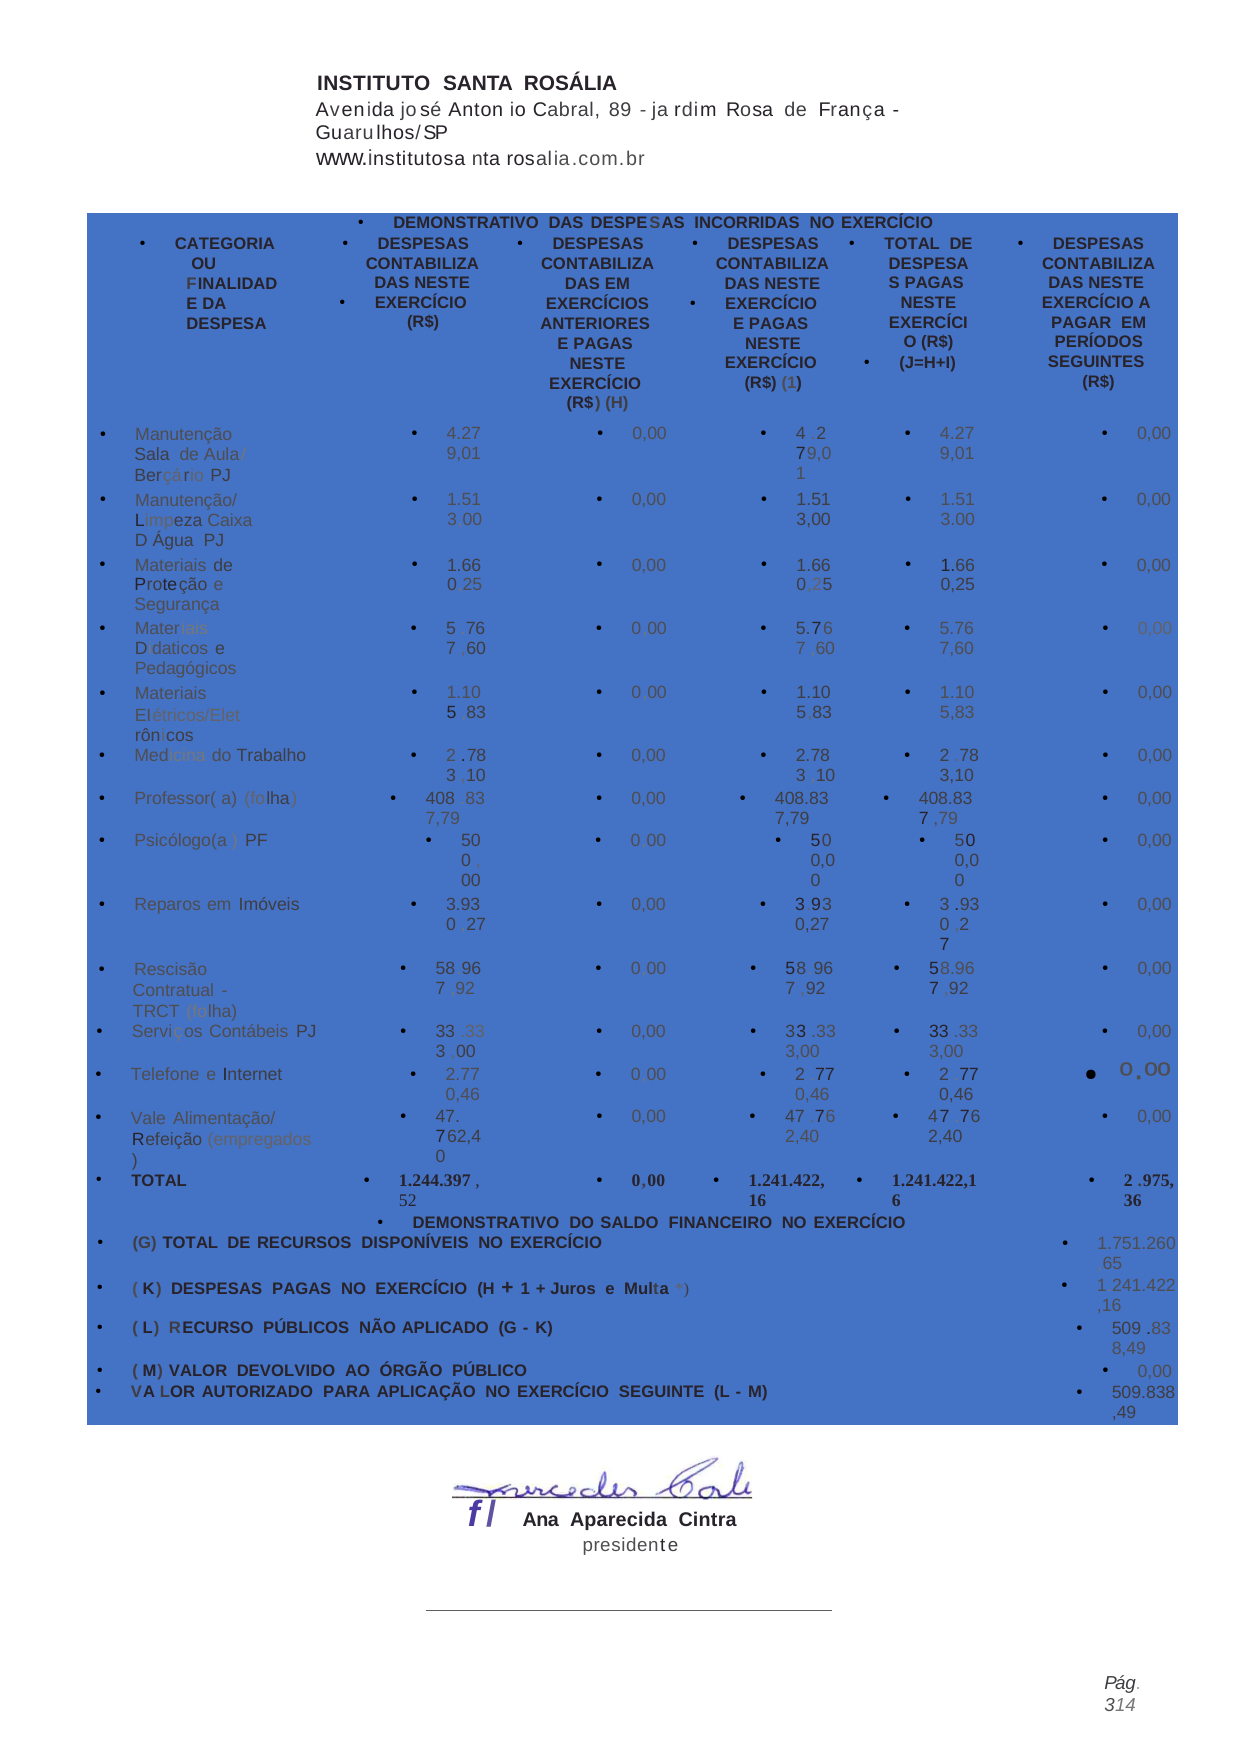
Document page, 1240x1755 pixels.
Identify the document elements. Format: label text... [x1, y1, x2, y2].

table_cell 0,00 [982, 831, 1178, 895]
table_cell 408.837,79 [669, 788, 837, 831]
table_cell 0,00 [982, 424, 1178, 489]
table_cell 2 .783 ,10 [320, 746, 487, 788]
table_cell 0,00 [982, 619, 1178, 683]
table_cell 2 .770,46 [837, 1064, 982, 1107]
table_cell 0,00 [487, 1064, 669, 1107]
table_cell 2.783 ,10 [669, 746, 837, 788]
table_cell 0,00 [487, 788, 669, 831]
table_cell Serviços Contábeis PJ [87, 1022, 320, 1064]
table_cell 3.930 ,27 [320, 895, 487, 959]
table_cell 0,00 [982, 895, 1178, 959]
table_cell 0,00 [982, 555, 1178, 619]
table_cell 1.513,00 [320, 489, 487, 555]
table_cell 1.105 ,83 [320, 683, 487, 746]
table_cell 58.967 ,92 [669, 959, 837, 1022]
text_box f/ Ana Aparecida Cintra presidente [465, 1490, 739, 1553]
table_cell 408 .837,79 [320, 788, 487, 831]
table_cell Materiais EIétricos/Elet rônicos [87, 683, 320, 746]
table_cell 1.751.260,65 [982, 1233, 1178, 1276]
table_cell 5 .767 ,60 [320, 619, 487, 683]
table_cell 2.770,46 [320, 1064, 487, 1107]
table_cell ( L) RECURSO PÚBLICOS NÃO APLICADO (G - K) [87, 1319, 982, 1361]
table_cell 0,00 [982, 746, 1178, 788]
table_cell 0,00 [982, 489, 1178, 555]
table_cell DESPESAS CONTABILIZADAS NESTE EXERCÍCIO (R$) [320, 233, 487, 424]
table_cell Manutenção/ Limpeza Caixa D Água PJ [87, 489, 320, 555]
table_cell 1.660,25 [320, 555, 487, 619]
table_cell DESPESAS CONTABILIZADAS NESTE EXERCÍCIO E PAGAS NESTE EXERCÍCIO (R$) (1) [669, 233, 837, 424]
table_cell 1.241.422,16 [982, 1276, 1178, 1319]
table_cell 0,00 [982, 1107, 1178, 1171]
table_cell Materiais de Proteção e Segurança [87, 555, 320, 619]
table_cell 1.660,25 [669, 555, 837, 619]
table_cell 1.105,83 [669, 683, 837, 746]
table_cell 509 .838,49 [982, 1319, 1178, 1361]
table_cell 33 .333,00 [669, 1022, 837, 1064]
table_cell 0,00 [487, 619, 669, 683]
table_cell 509.838,49 [982, 1382, 1178, 1425]
table_cell Vale Alimentação/ Refeição (empregados ) [87, 1107, 320, 1171]
table_cell 0,00 [982, 1361, 1178, 1382]
table_cell 0,00 [487, 555, 669, 619]
table_cell TOTAL DE DESPESAS PAGAS NESTE EXERCÍCIO (R$) (J=H+I) [837, 233, 982, 424]
table_cell 5.767,60 [837, 619, 982, 683]
table_cell 0,00 [487, 1022, 669, 1064]
table_cell 47 .762,40 [837, 1107, 982, 1171]
table_cell 0,00 [487, 489, 669, 555]
table_cell º·ºº [982, 1064, 1178, 1107]
table_cell 0,00 [487, 1107, 669, 1171]
table_cell Medicina do Trabalho [87, 746, 320, 788]
table_cell VA LOR AUTORIZADO PARA APLICAÇÃO NO EXERCÍCIO SEGUINTE (L - M) [87, 1382, 982, 1425]
table_cell DEMONSTRATIVO DO SALDO FINANCEIRO NO EXERCÍCIO [87, 1213, 1178, 1233]
text_box Pág. 314 [1102, 1670, 1171, 1694]
table_cell 5.767 ,60 [669, 619, 837, 683]
table_cell 2 .975,36 [982, 1171, 1178, 1213]
table_cell 33 .333 ,00 [320, 1022, 487, 1064]
table_cell 0,00 [487, 831, 669, 895]
table_cell Manutenção Sala de Aula/ Berçário PJ [87, 424, 320, 489]
table_cell 500,00 [669, 831, 837, 895]
text_box [452, 1456, 752, 1500]
table_cell 2 .770,46 [669, 1064, 837, 1107]
table_cell 1.241.422,16 [837, 1171, 982, 1213]
table_cell 2 .783,10 [837, 746, 982, 788]
table_cell 47. 762,40 [320, 1107, 487, 1171]
table_cell 3.930,27 [669, 895, 837, 959]
table_header DEMONSTRATIVO DAS DESPESAS INCORRIDAS NO EXERCÍCIO [87, 213, 1178, 233]
table_cell 0,00 [982, 959, 1178, 1022]
table_cell 0,00 [487, 895, 669, 959]
table_cell Psicólogo(a ) PF [87, 831, 320, 895]
table_cell Materiais Didaticos e Pedagógicos [87, 619, 320, 683]
table_cell Telefone e Internet [87, 1064, 320, 1107]
table_cell 500 ,00 [320, 831, 487, 895]
table_cell TOTAL [87, 1171, 320, 1213]
table_cell 3 .930 ,2 7 [837, 895, 982, 959]
table_cell 0,00 [982, 788, 1178, 831]
text_box INSTITUTO SANTA ROSÁLIA Avenida josé Anton io Cabral, 89 - ja rdim Rosa de França - Guarulhos/SP www. institutosa nta rosalia.com.br [313, 69, 1031, 148]
table_cell 1.241.422, 16 [669, 1171, 837, 1213]
table_cell 4.279,01 [837, 424, 982, 489]
table_cell 47 .762,40 [669, 1107, 837, 1171]
table_cell 58.967 ,92 [320, 959, 487, 1022]
table_cell Professor( a) (folha) [87, 788, 320, 831]
table_cell 4 .2 79,01 [669, 424, 837, 489]
table_cell ( M) VALOR DEVOLVIDO AO ÓRGÃO PÚBLICO [87, 1361, 982, 1382]
table_cell 1.244.397 ,52 [320, 1171, 487, 1213]
table_cell 33 .333,00 [837, 1022, 982, 1064]
table_cell 0,00 [487, 424, 669, 489]
table_cell 4.279,01 [320, 424, 487, 489]
table_cell DESPESAS CONTABILIZADAS EM EXERCÍCIOS ANTERIORES E PAGAS NESTE EXERCÍCIO (R$) (H) [487, 233, 669, 424]
table_cell 0,00 [487, 959, 669, 1022]
table_cell 58.967 ,92 [837, 959, 982, 1022]
table_cell 1.513.00 [837, 489, 982, 555]
table_cell 1.660,25 [837, 555, 982, 619]
table_cell 0,00 [982, 1022, 1178, 1064]
table_cell DESPESAS CONTABILIZADAS NESTE EXERCÍCIO A PAGAR EM PERÍODOS SEGUINTES (R$) [982, 233, 1178, 424]
table_cell CATEGORIA OU FINALIDADE DA DESPESA [87, 233, 320, 424]
table_cell 0,00 [487, 746, 669, 788]
table_cell Rescisão Contratual - TRCT (folha) [87, 959, 320, 1022]
table_cell 0,00 [982, 683, 1178, 746]
table_cell (G) TOTAL DE RECURSOS DISPONÍVEIS NO EXERCÍCIO [87, 1233, 982, 1276]
table_cell Reparos em Imóveis [87, 895, 320, 959]
table_cell 1.105,83 [837, 683, 982, 746]
table_cell 0,00 [487, 1171, 669, 1213]
table_cell 0,00 [487, 683, 669, 746]
table_cell 500,00 [837, 831, 982, 895]
table_cell 1.513,00 [669, 489, 837, 555]
table_cell 408.83 7 ,79 [837, 788, 982, 831]
table_cell ( K) DESPESAS PAGAS NO EXERCÍCIO (H + 1 + Juros e Multa *) [87, 1276, 982, 1319]
